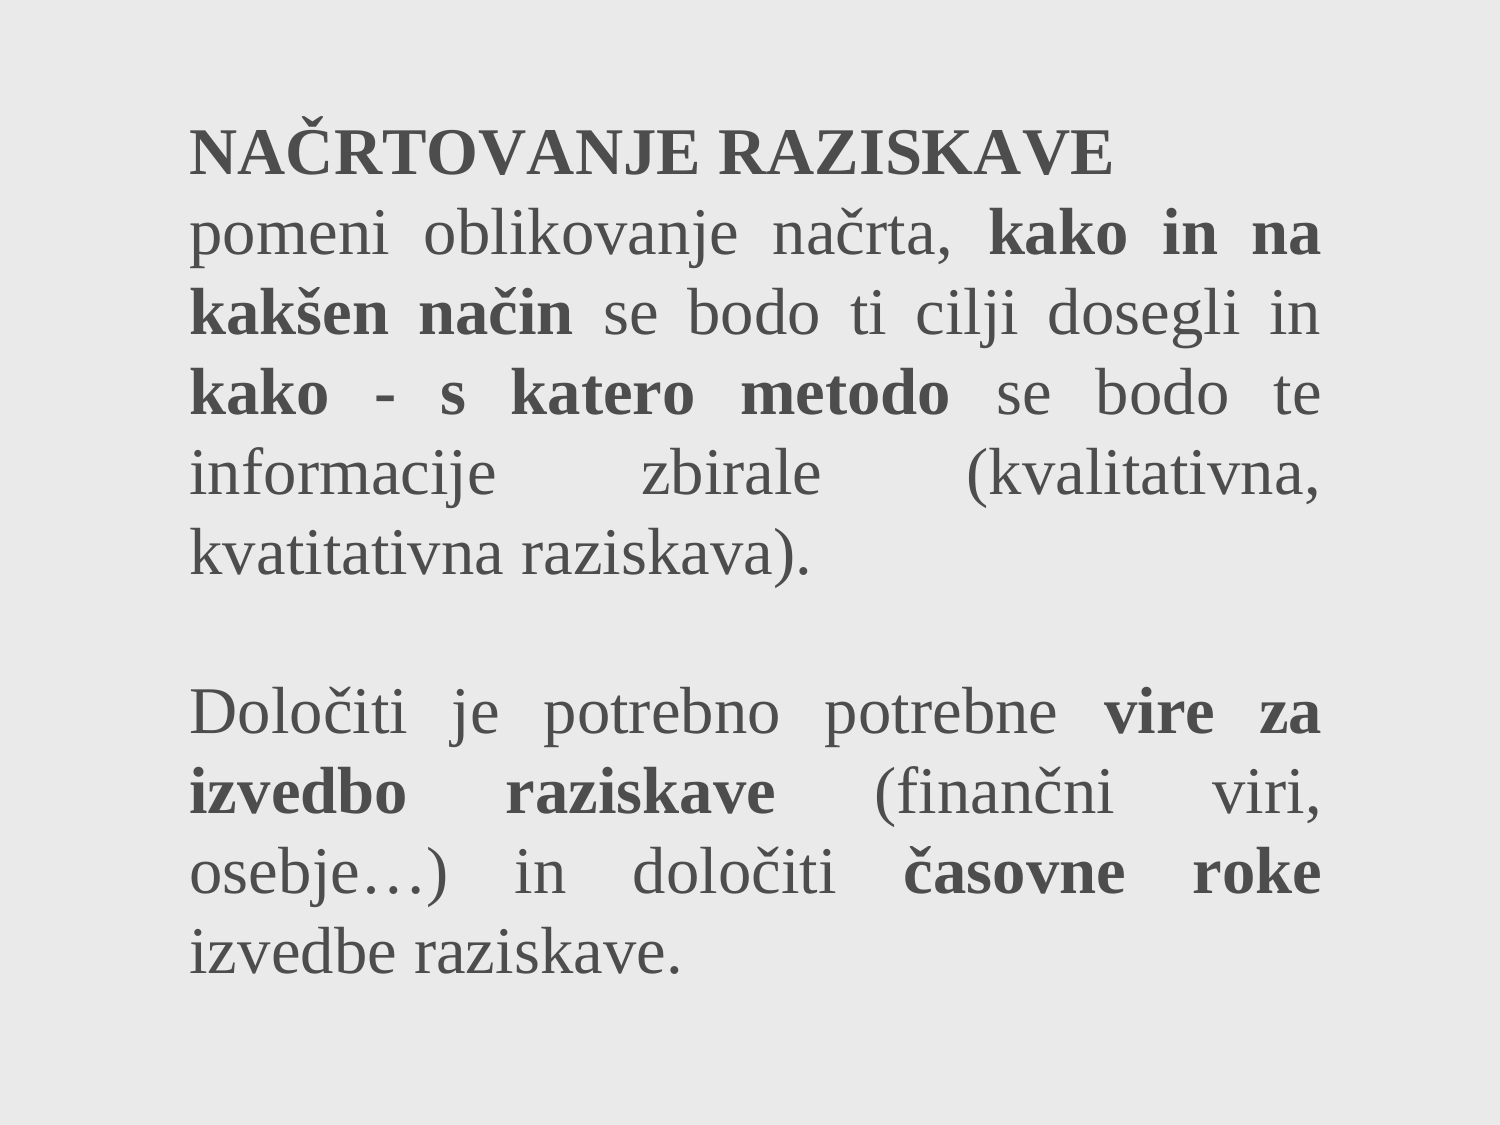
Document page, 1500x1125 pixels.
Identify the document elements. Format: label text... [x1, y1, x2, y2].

text_box NAČRTOVANJE RAZISKAVE pomeni oblikovanje načrta, kako in na kakšen način se bodo ti cilji dosegli in kako - s katero metodo se bodo te informacije zbirale (kvalitativna, kvatitativna raziskava). Določiti je potrebno potrebne vire za izvedbo raziskave (finančni viri, osebje…) in določiti časovne roke izvedbe raziskave. [174, 99, 1338, 995]
